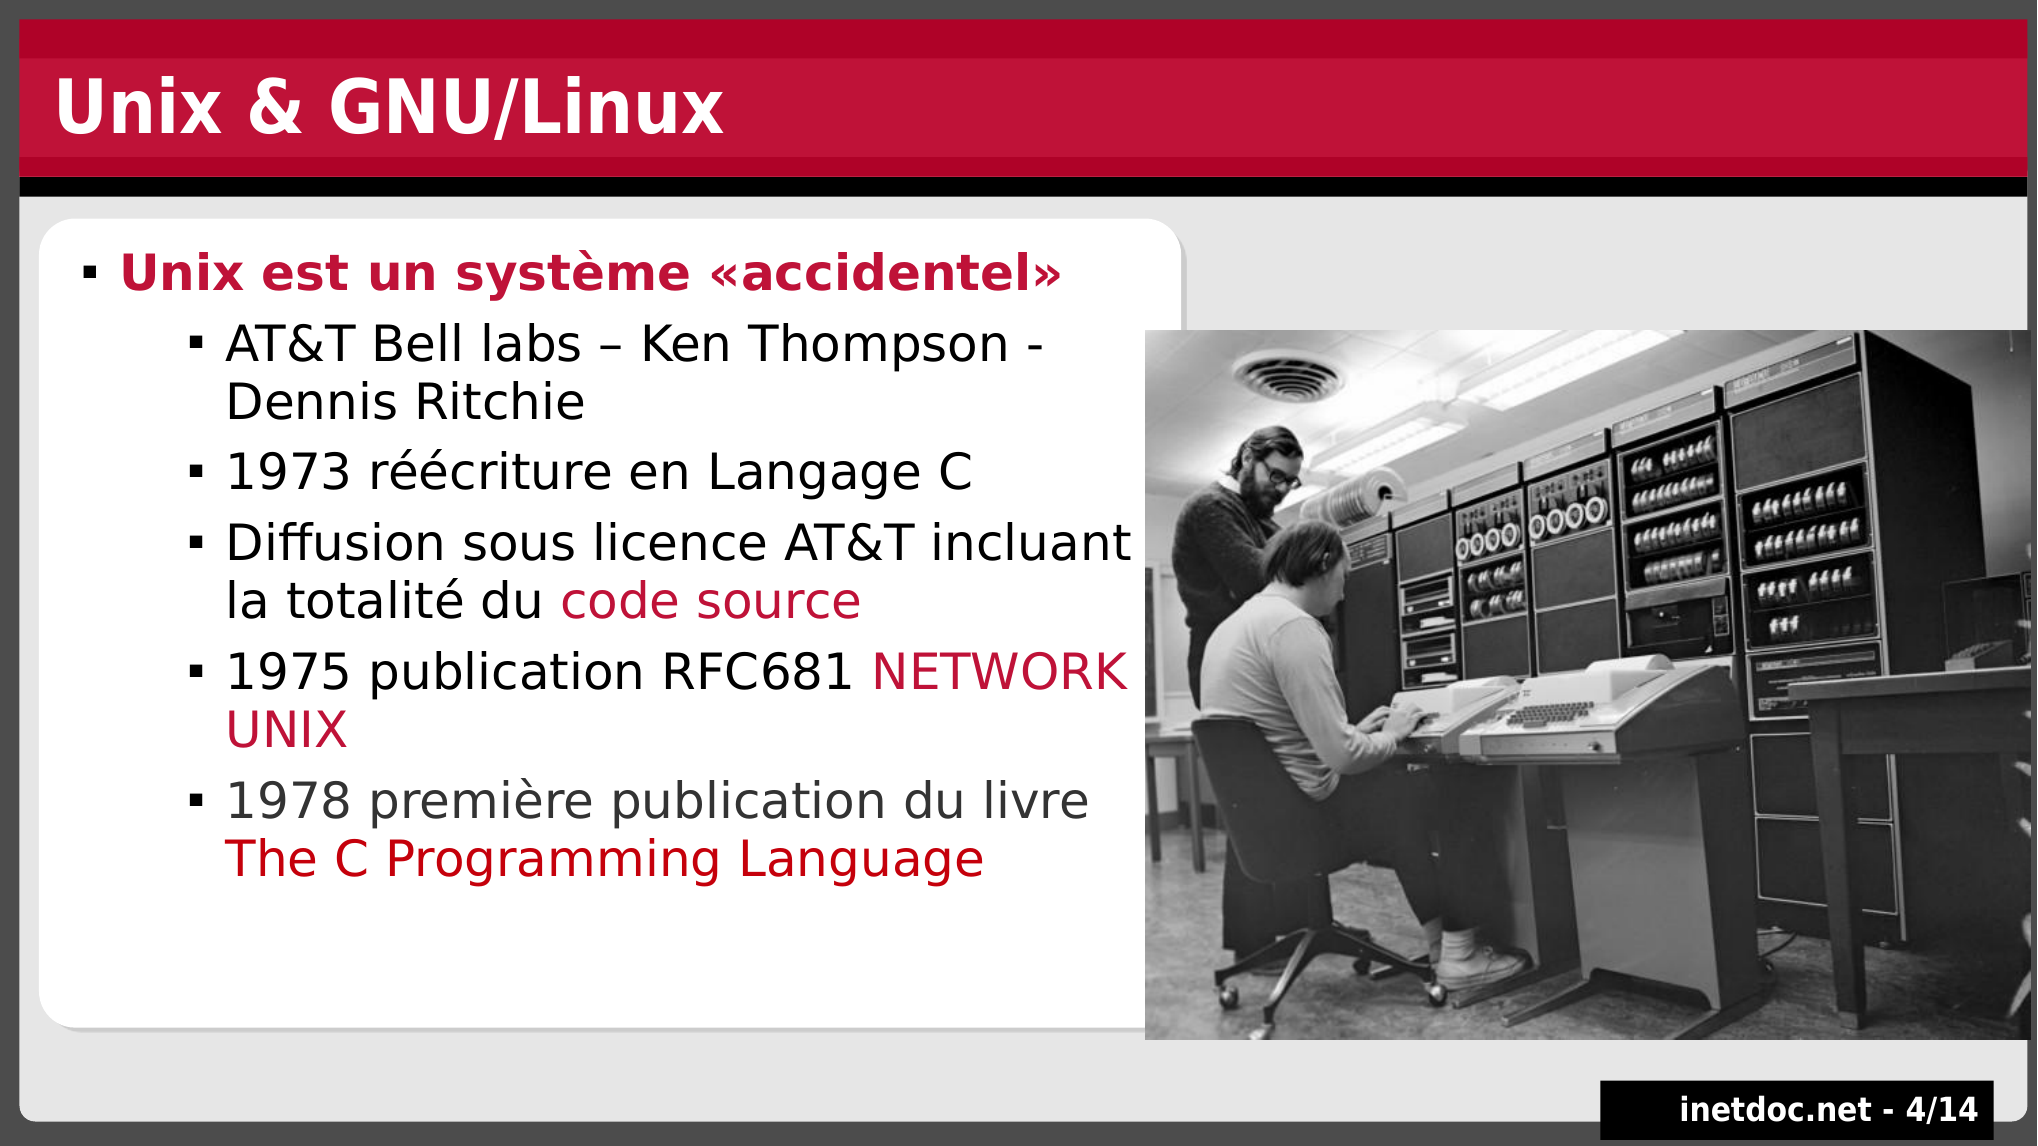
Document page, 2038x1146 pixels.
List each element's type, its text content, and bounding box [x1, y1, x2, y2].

picture [1145, 330, 2031, 1040]
text_box Unix & GNU/Linux [19, 59, 2028, 157]
text_box inetdoc.net - <numéro>/14 [1600, 1080, 1994, 1140]
text_box [19, 19, 2028, 59]
text_box [19, 157, 2028, 1122]
text_box Unix est un système «accidentel» AT&T Bell labs – Ken Thompson - Dennis Ritchie 1973 réécriture en Langage C Diffusion sous licence AT&T incluant la totalité du code source 1975 publication RFC681 NETWORK UNIX 1978 première publication du livre The C Programming Language [38, 218, 1182, 1028]
